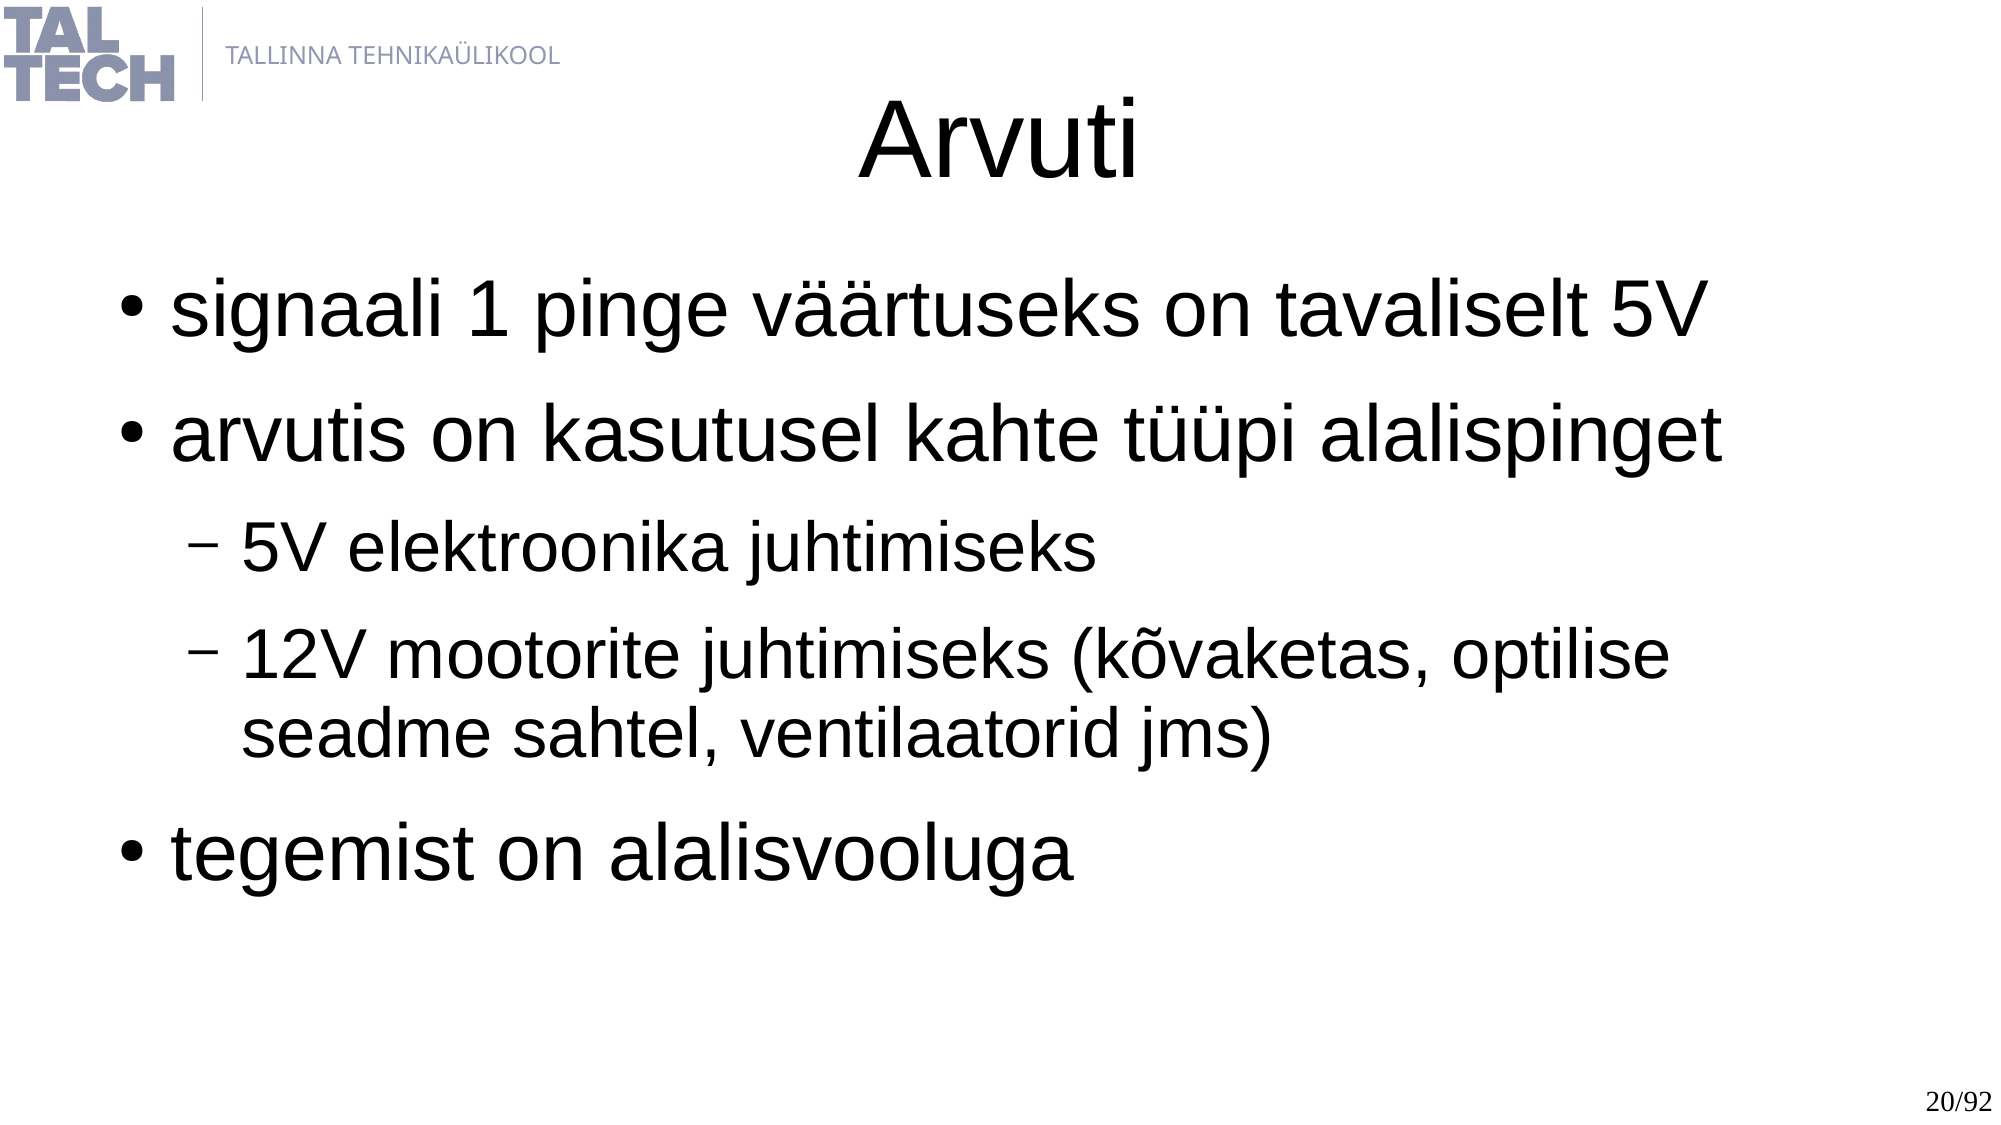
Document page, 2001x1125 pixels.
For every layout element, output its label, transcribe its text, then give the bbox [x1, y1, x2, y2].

title Arvuti [99, 44, 1901, 233]
list signaali 1 pinge väärtuseks on tavaliselt 5V arvutis on kasutusel kahte tüüpi alalispinget 5V elektroonika juhtimiseks 12V mootorite juhtimiseks (kõvaketas, optilise seadme sahtel, ventilaatorid jms) tegemist on alalisvooluga [99, 263, 1901, 957]
picture [0, 0, 178, 107]
